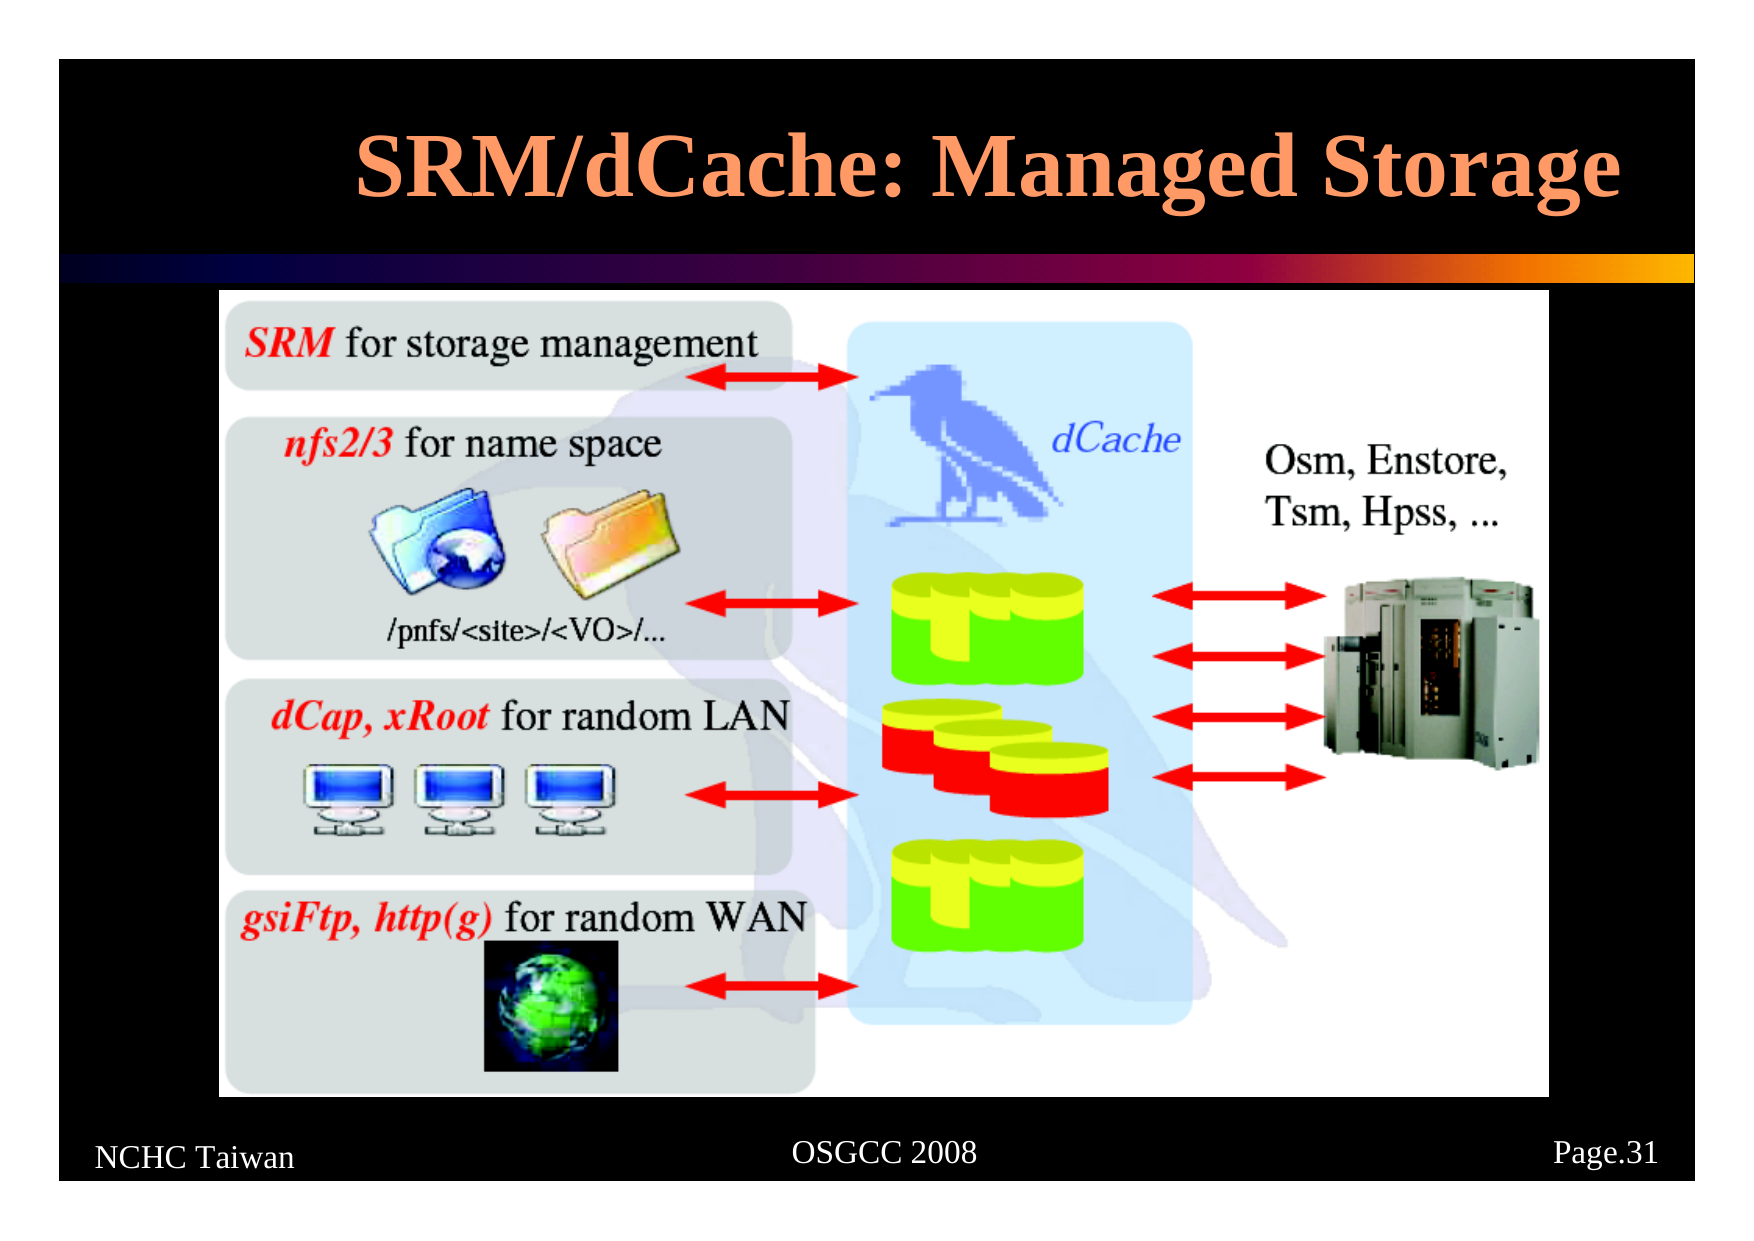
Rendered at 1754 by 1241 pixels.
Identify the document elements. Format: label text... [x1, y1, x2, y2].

picture [60, 254, 1694, 283]
title SRM/dCache: Managed Storage [118, 93, 1625, 238]
picture [219, 290, 1549, 1097]
